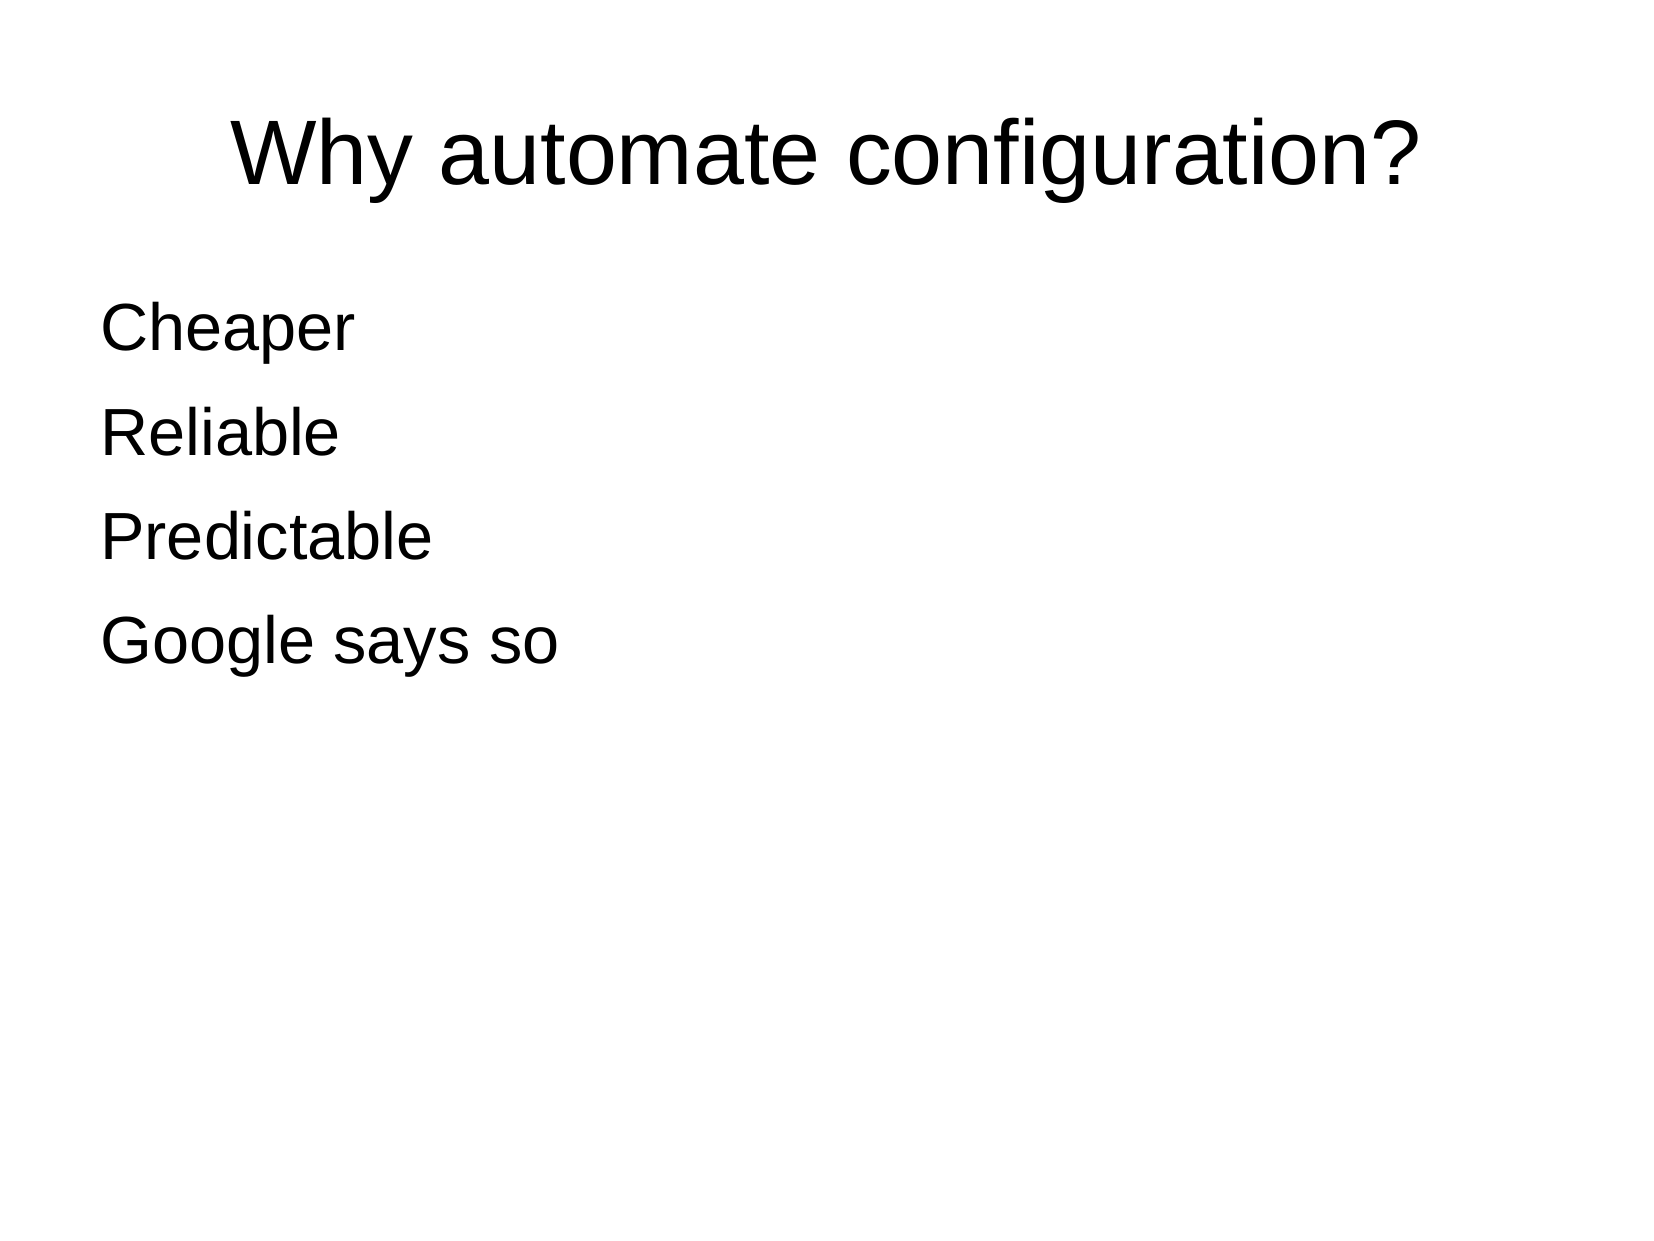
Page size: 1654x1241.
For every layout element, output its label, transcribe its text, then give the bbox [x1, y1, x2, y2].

list Cheaper Reliable Predictable Google says so [82, 290, 1571, 1094]
title Why automate configuration? [82, 56, 1571, 250]
